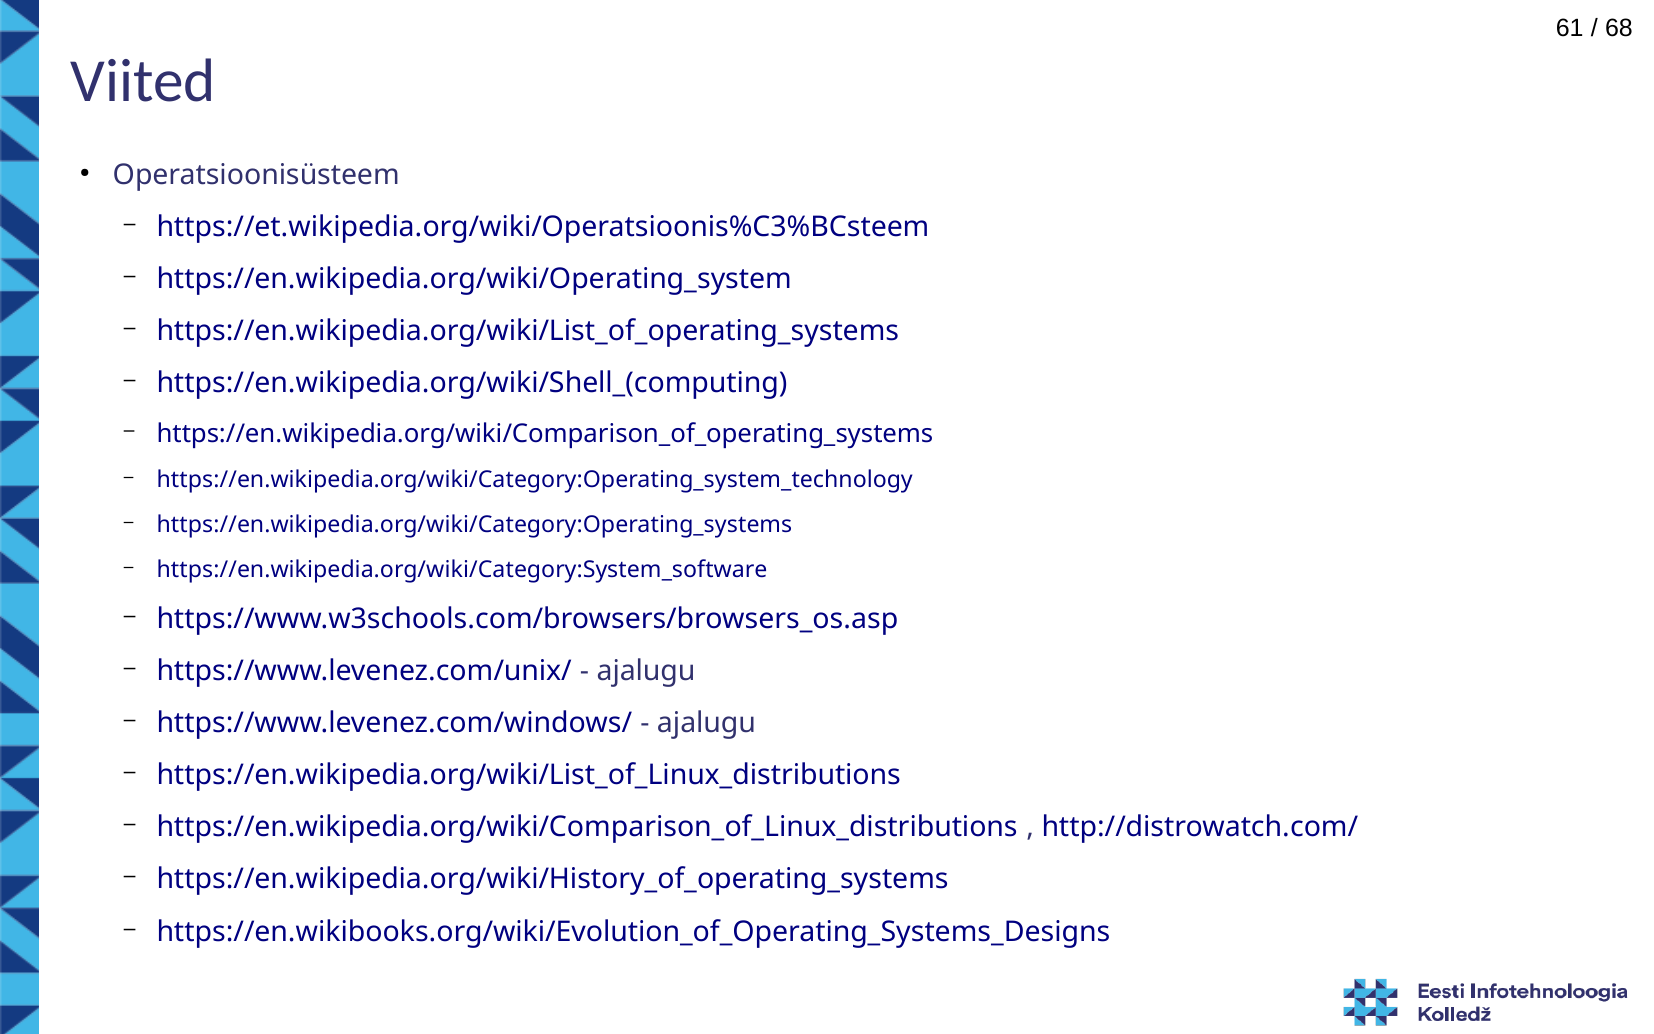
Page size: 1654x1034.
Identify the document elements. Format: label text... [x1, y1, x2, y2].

title Viited [70, 41, 1630, 130]
list Operatsioonisüsteem https://et.wikipedia.org/wiki/Operatsioonis%C3%BCsteem https://en.wikipedia.org/wiki/Operating_system https://en.wikipedia.org/wiki/List_of_operating_systems https://en.wikipedia.org/wiki/Shell_(computing) https://en.wikipedia.org/wiki/Comparison_of_operating_systems https://en.wikipedia.org/wiki/Category:Operating_system_technology https://en.wikipedia.org/wiki/Category:Operating_systems https://en.wikipedia.org/wiki/Category:System_software https://www.w3schools.com/browsers/browsers_os.asp https://www.levenez.com/unix/ - ajalugu https://www.levenez.com/windows/ - ajalugu https://en.wikipedia.org/wiki/List_of_Linux_distributions https://en.wikipedia.org/wiki/Comparison_of_Linux_distributions , http://distrowatch.com/ https://en.wikipedia.org/wiki/History_of_operating_systems https://en.wikibooks.org/wiki/Evolution_of_Operating_Systems_Designs [68, 153, 1630, 957]
